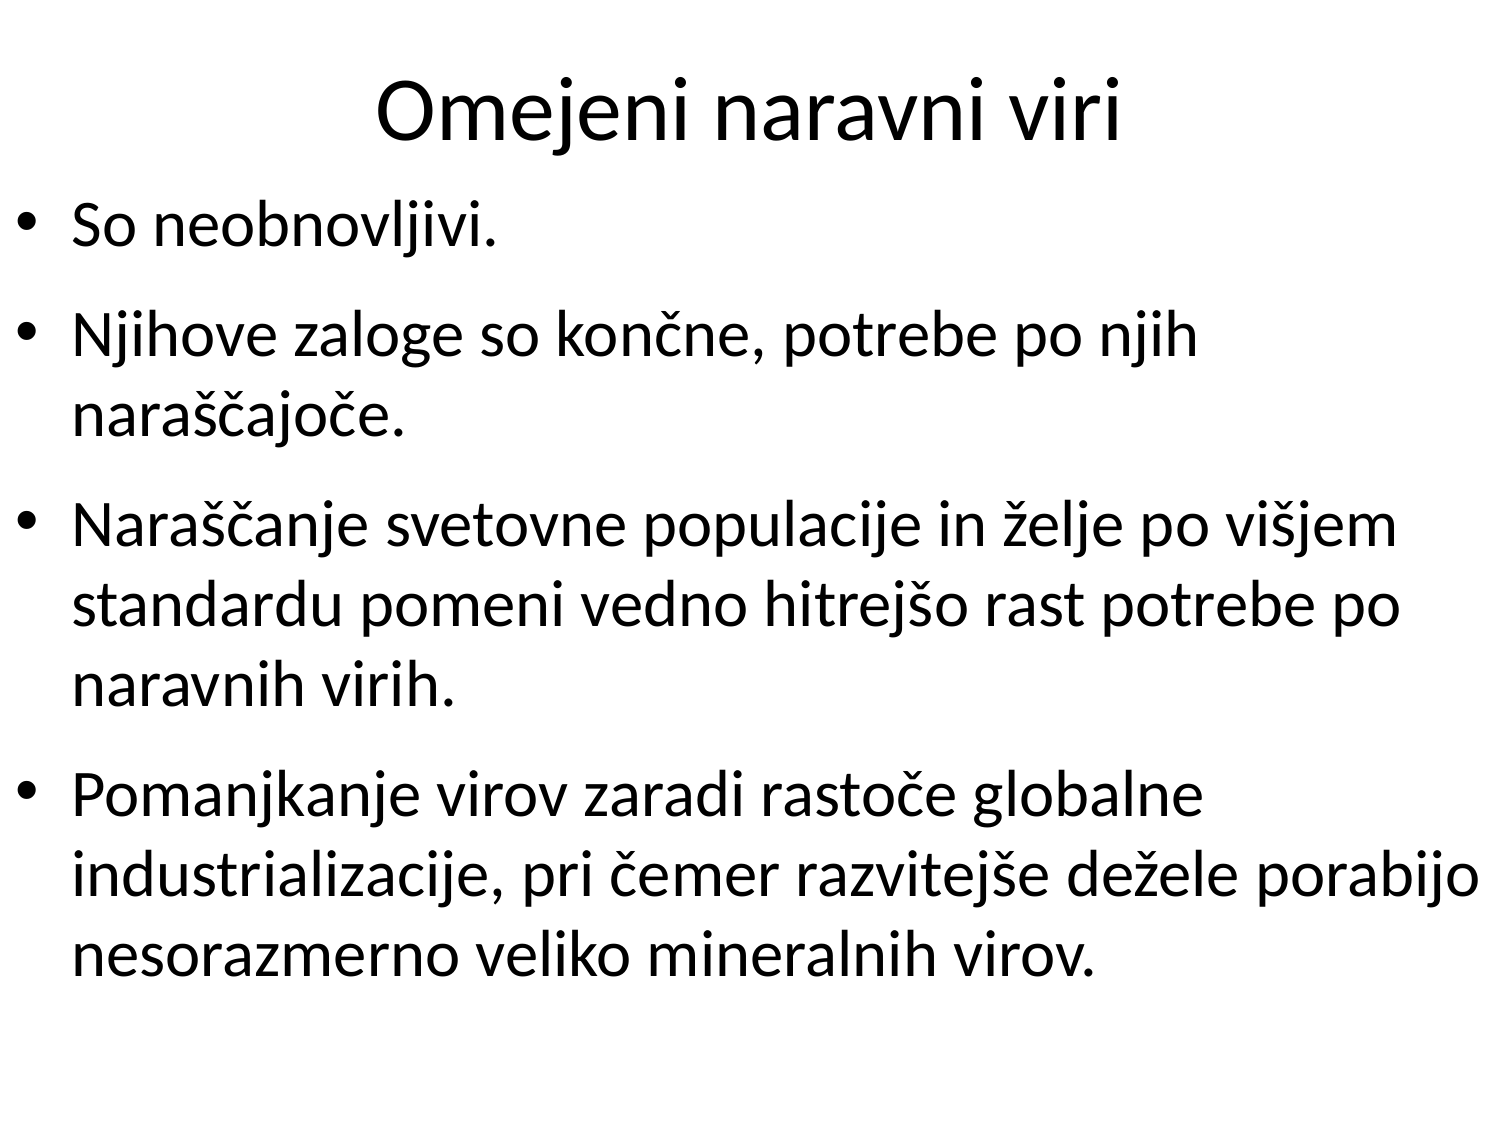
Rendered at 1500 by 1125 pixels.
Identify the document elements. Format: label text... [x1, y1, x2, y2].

list So neobnovljivi. Njihove zaloge so končne, potrebe po njih naraščajoče. Naraščanje svetovne populacije in želje po višjem standardu pomeni vedno hitrejšo rast potrebe po naravnih virih. Pomanjkanje virov zaradi rastoče globalne industrializacije, pri čemer razvitejše dežele porabijo nesorazmerno veliko mineralnih virov. [0, 172, 1500, 1125]
title Omejeni naravni viri [75, 0, 1425, 172]
